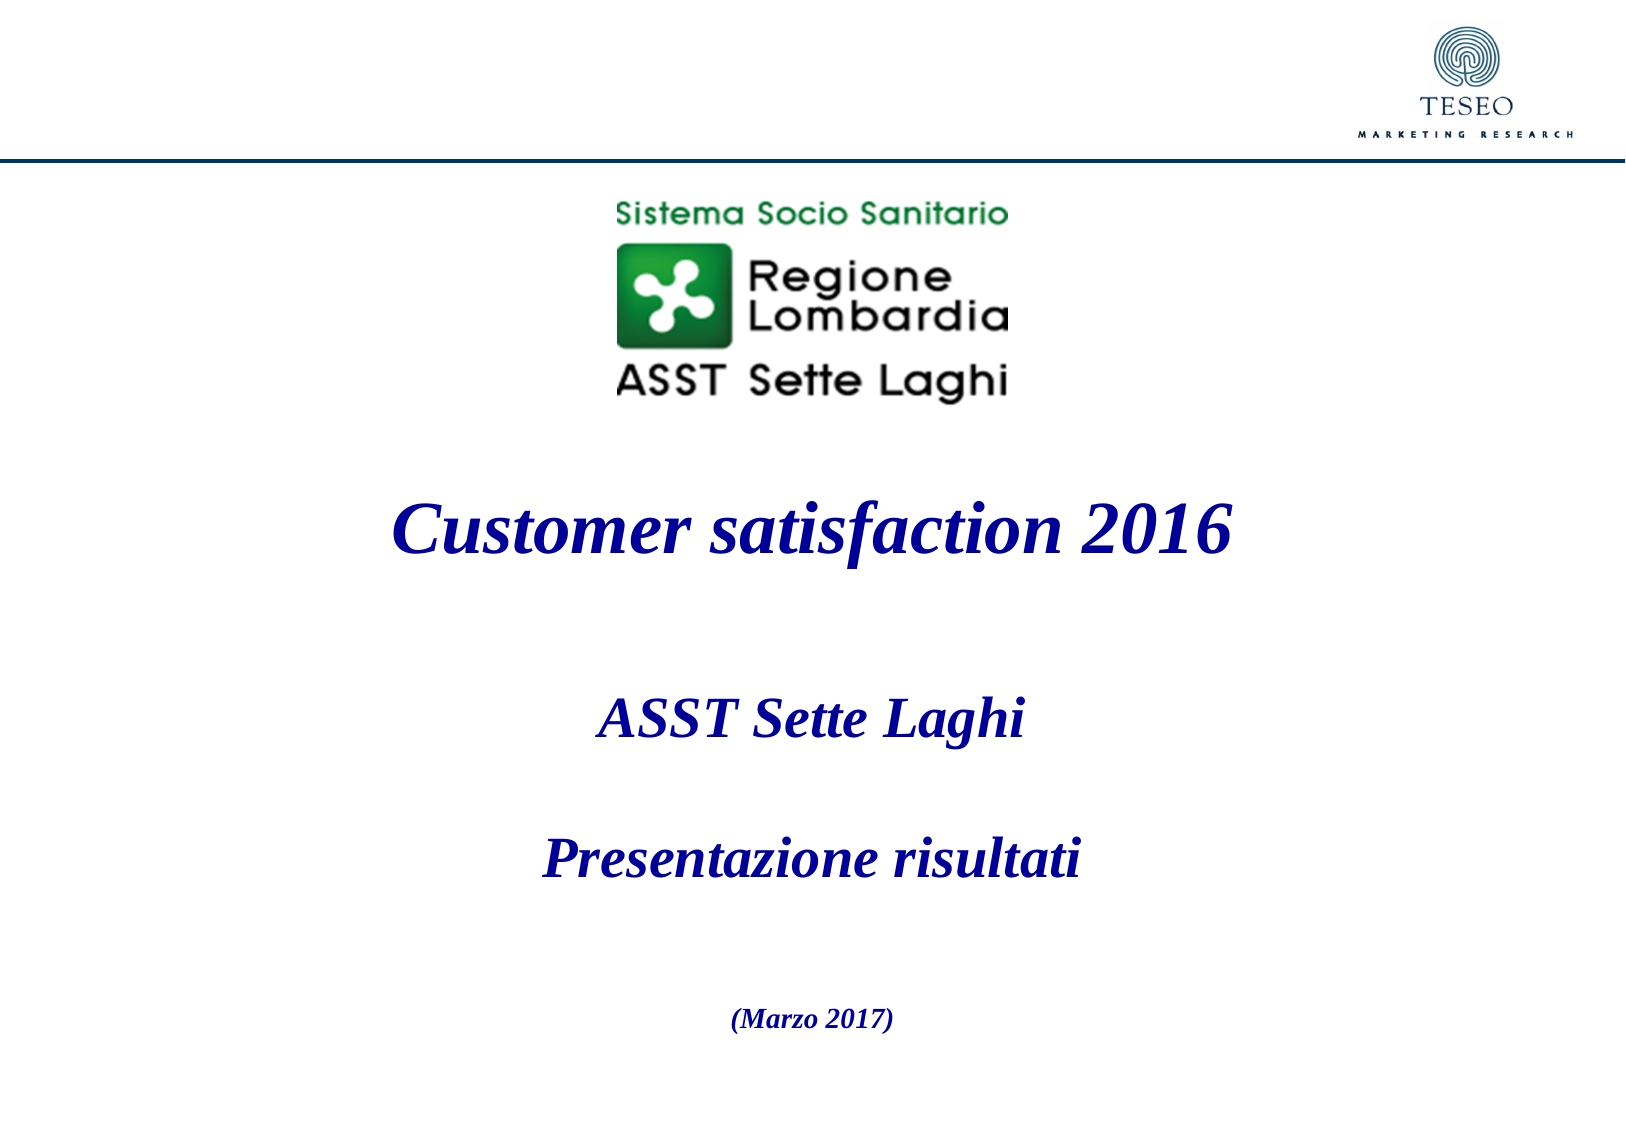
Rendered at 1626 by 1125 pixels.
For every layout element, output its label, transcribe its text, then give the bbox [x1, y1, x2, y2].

picture [617, 196, 1008, 452]
text_box Customer satisfaction 2016 ASST Sette Laghi Presentazione risultati (Marzo 2017) [123, 471, 1502, 1042]
picture [1420, 96, 1513, 117]
picture [1355, 129, 1578, 138]
